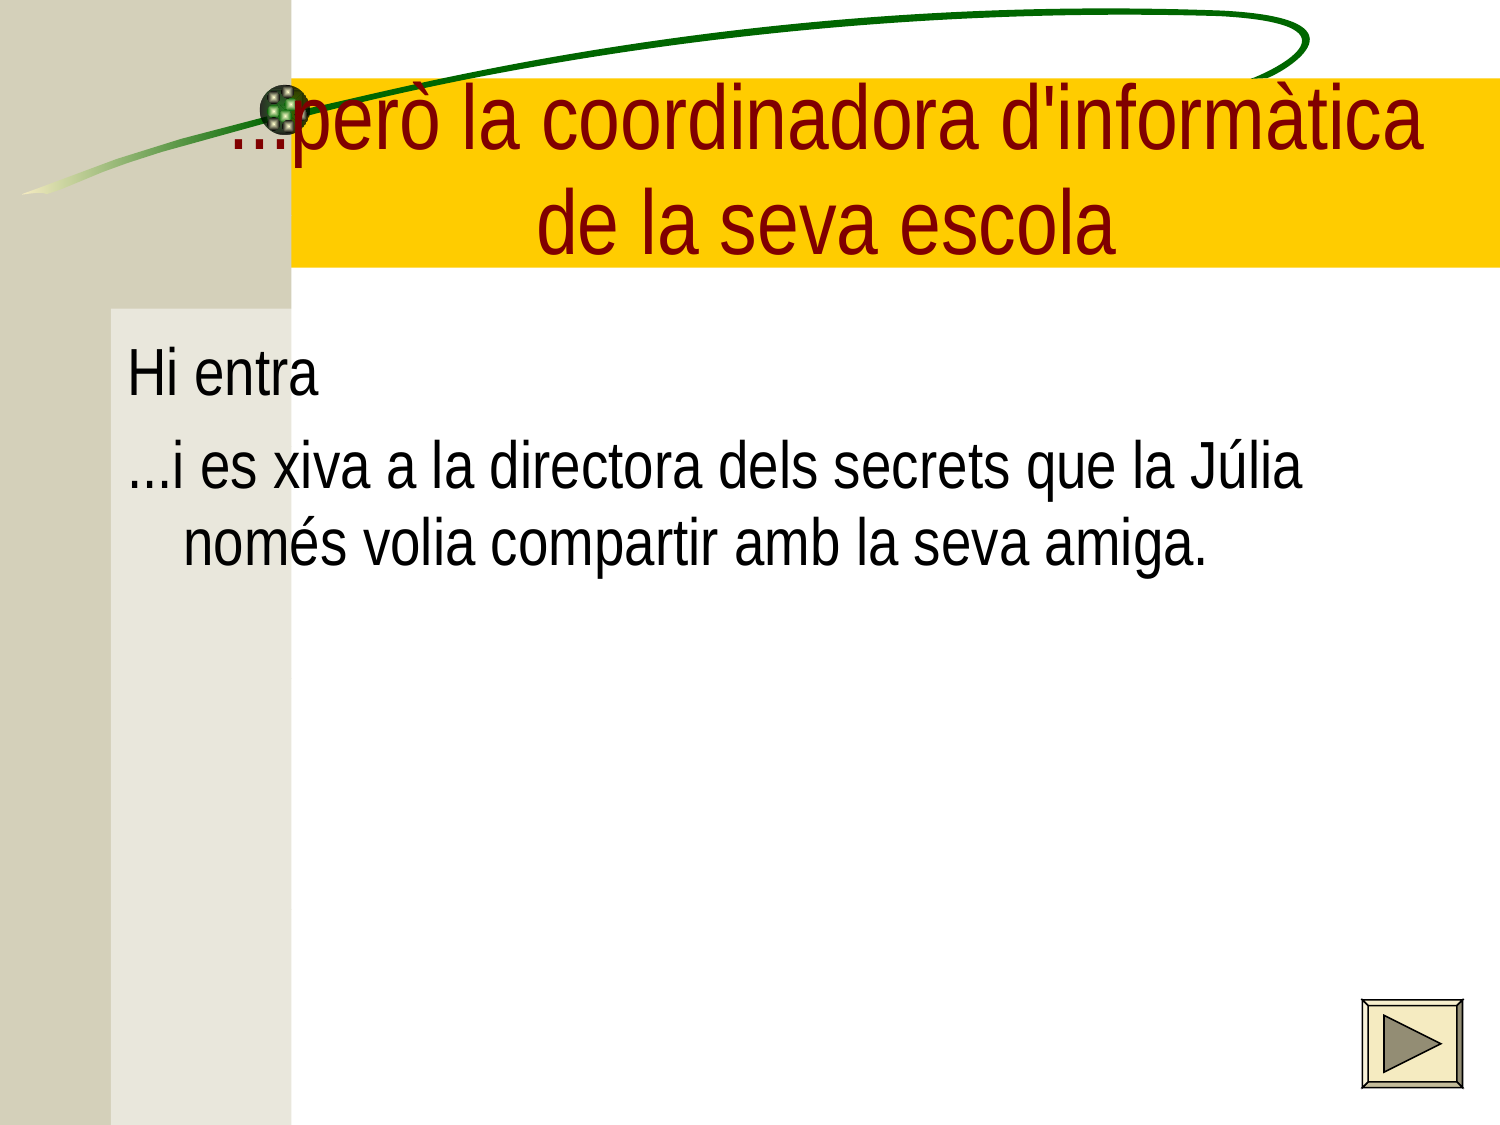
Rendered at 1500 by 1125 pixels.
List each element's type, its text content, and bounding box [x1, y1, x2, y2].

picture [0, 0, 292, 1125]
text_box [1364, 999, 1463, 1088]
list Hi entra ...i es xiva a la directora dels secrets que la Júlia només volia compartir amb la seva amiga. [112, 324, 1388, 1001]
title ...però la coordinadora d'informàtica de la seva escola [189, 57, 1465, 281]
